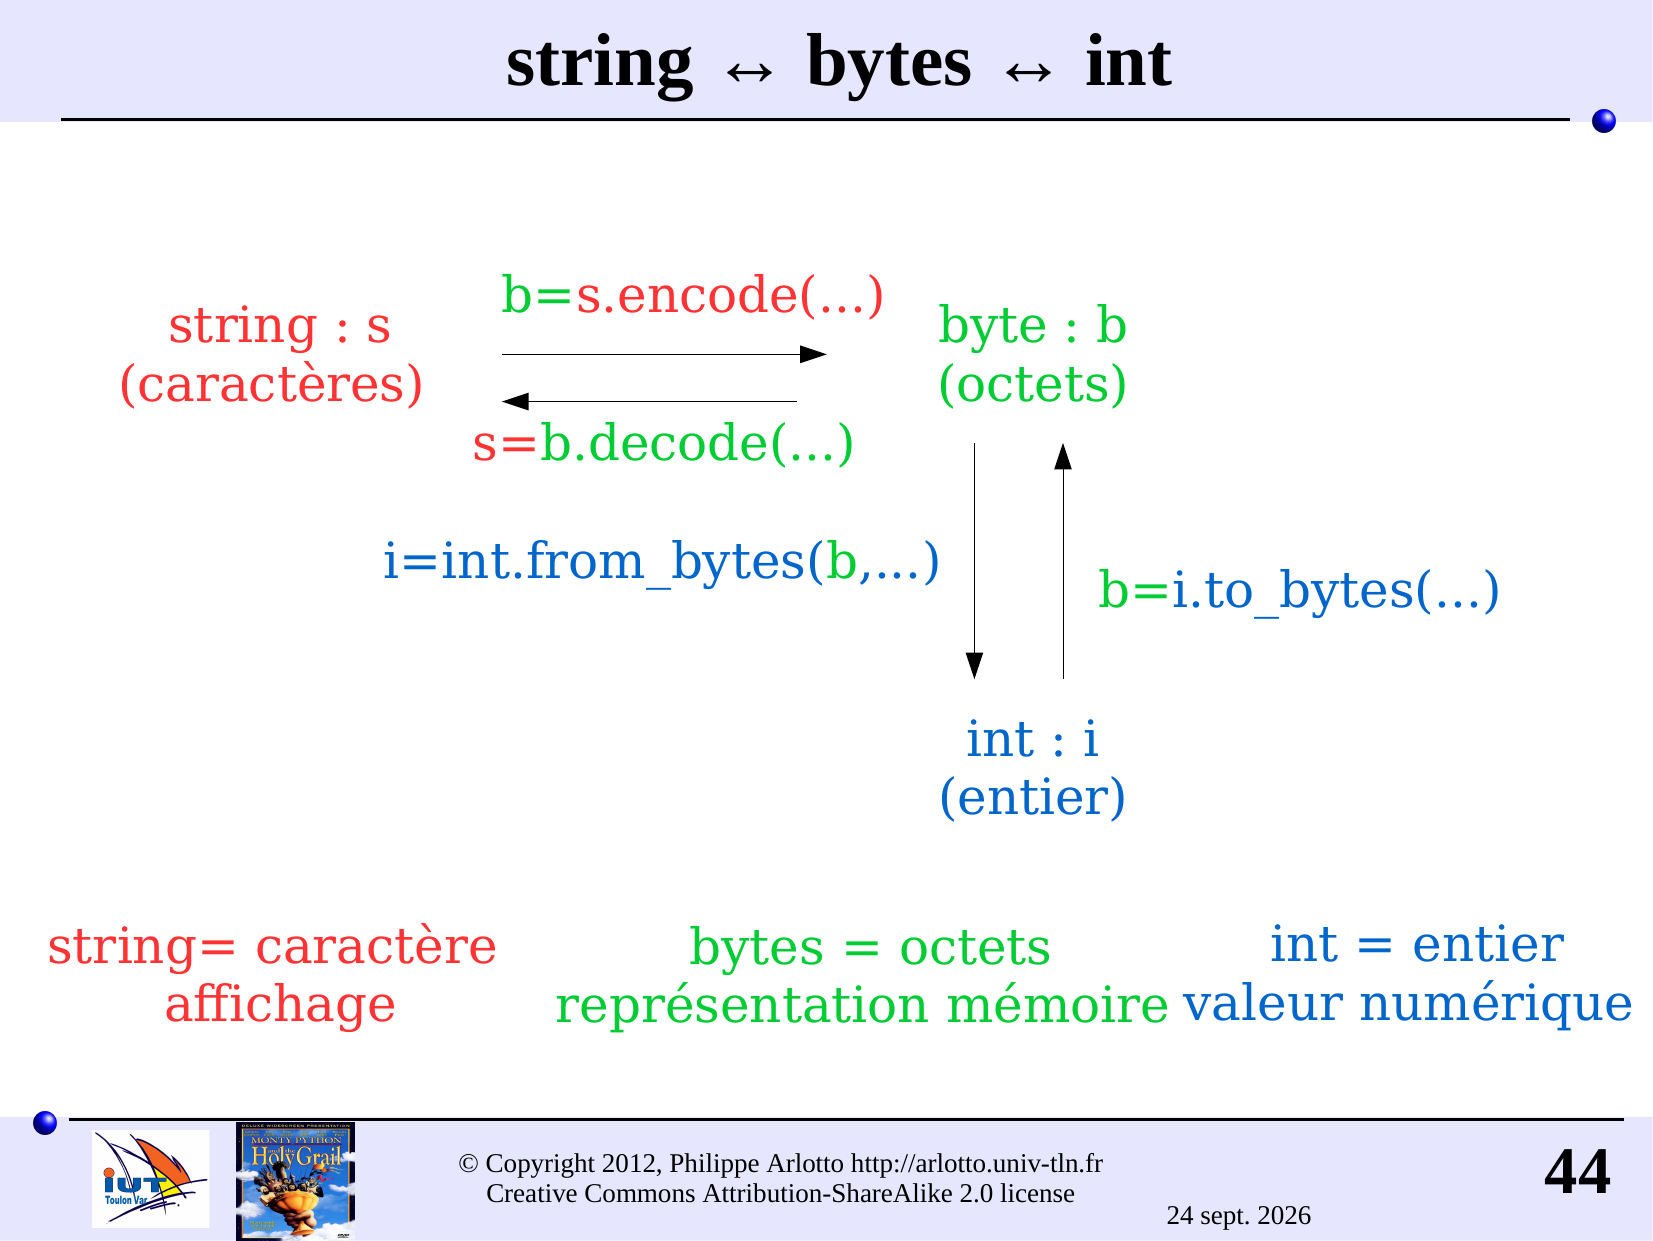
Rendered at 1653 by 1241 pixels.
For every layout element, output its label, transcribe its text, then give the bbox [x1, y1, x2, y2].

text_box i=int.from_bytes(b,...) [383, 532, 1002, 591]
text_box int : i (entier) [915, 709, 1152, 827]
text_box bytes = octets représentation mémoire [531, 917, 1211, 1093]
text_box s=b.decode(...) [472, 413, 857, 473]
title string ↔ bytes ↔ int [95, 14, 1585, 107]
text_box b=s.encode(...) [501, 266, 916, 383]
text_box string : s (caractères) [118, 296, 443, 414]
text_box int = entier valeur numérique [1181, 915, 1653, 1091]
text_box string= caractère affichage [0, 916, 562, 1034]
picture [236, 1122, 355, 1241]
text_box byte : b (octets) [915, 296, 1152, 414]
text_box b=i.to_bytes(...) [1082, 561, 1536, 620]
